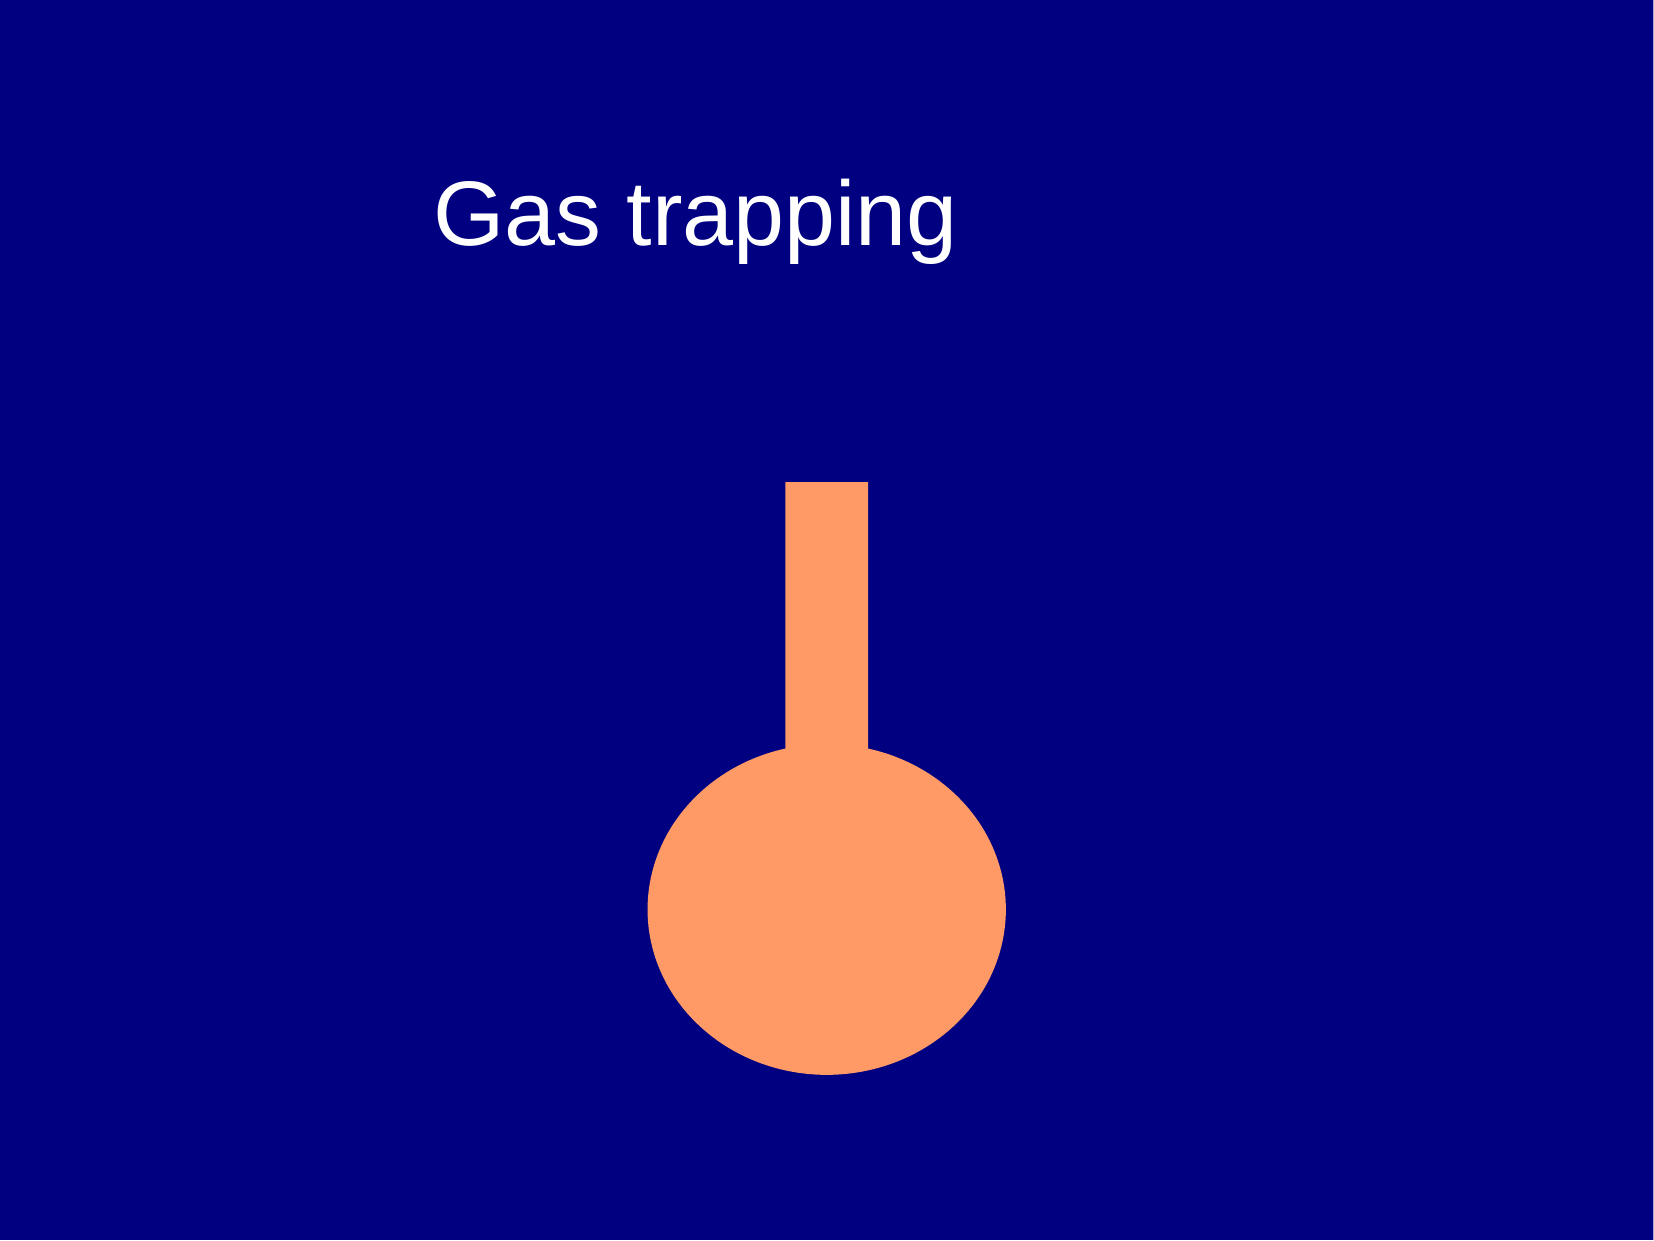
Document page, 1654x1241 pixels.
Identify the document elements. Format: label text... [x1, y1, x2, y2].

title Gas trapping [124, 110, 1268, 317]
text_box [647, 482, 1006, 1075]
